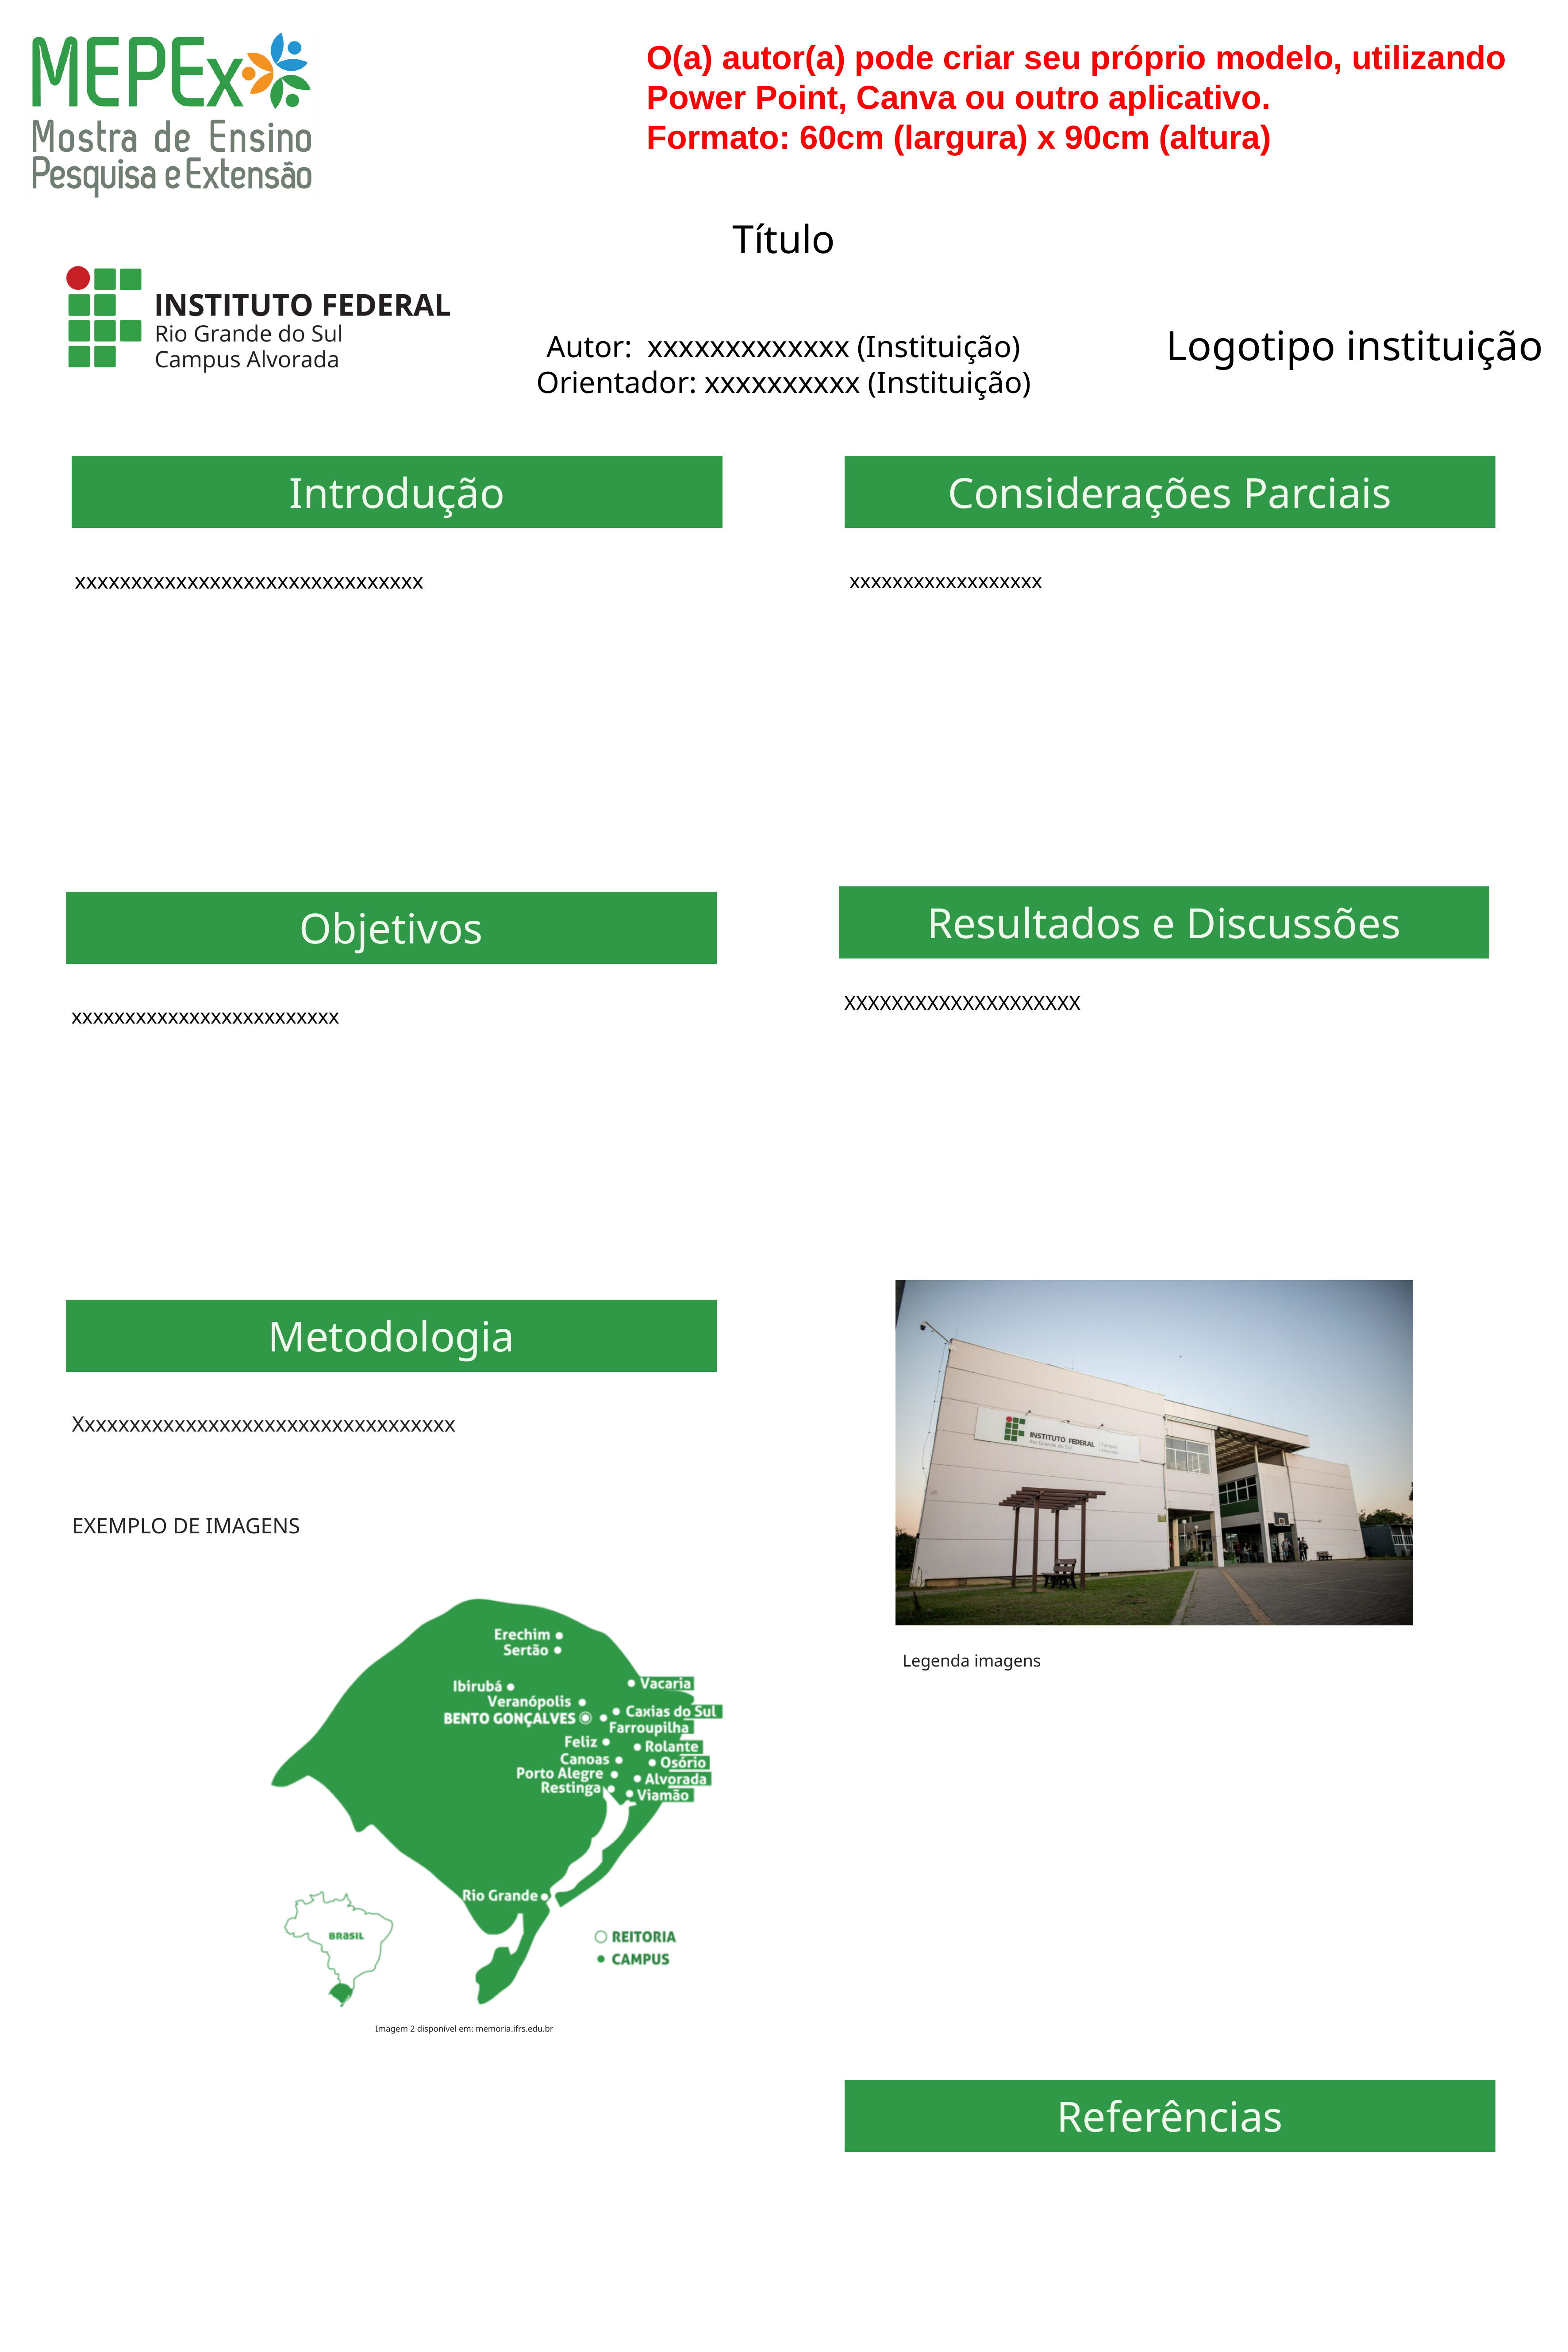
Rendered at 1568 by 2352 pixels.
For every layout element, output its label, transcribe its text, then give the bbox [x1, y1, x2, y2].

picture [42, 239, 477, 400]
picture [895, 1280, 1413, 1625]
text_box Resultados e Discussões [838, 885, 1490, 959]
text_box Xxxxxxxxxxxxxxxxxxxxxxxxxxxxxxxxxx EXEMPLO DE IMAGENS [72, 1410, 711, 1566]
text_box Introdução [72, 454, 723, 528]
text_box xxxxxxxxxxxxxxxxxx [844, 564, 1490, 591]
text_box Metodologia [66, 1298, 717, 1372]
text_box xxxxxxxxxxxxxxxxxxxxxxxxx [66, 999, 711, 1027]
text_box Considerações Parciais [845, 454, 1495, 528]
text_box Referências [845, 2079, 1495, 2152]
text_box Imagem 2 disponível em: memoria.ifrs.edu.br [375, 2023, 663, 2033]
text_box XXXXXXXXXXXXXXXXXXXX [838, 986, 1490, 1013]
text_box Objetivos [66, 890, 717, 964]
text_box [259, 1581, 735, 2020]
text_box Legenda imagens [895, 1641, 1568, 1672]
text_box Autor: xxxxxxxxxxxxx (Instituição) Orientador: xxxxxxxxxx (Instituição) [477, 327, 1211, 399]
text_box Logotipo instituição [1159, 316, 1568, 373]
text_box Título [17, 215, 1550, 262]
text_box O(a) autor(a) pode criar seu próprio modelo, utilizando Power Point, Canva ou outro aplicativo. Formato: 60cm (largura) x 90cm (altura) [640, 33, 1568, 160]
text_box xxxxxxxxxxxxxxxxxxxxxxxxxxxxxxx [75, 563, 720, 591]
picture [22, 33, 324, 199]
